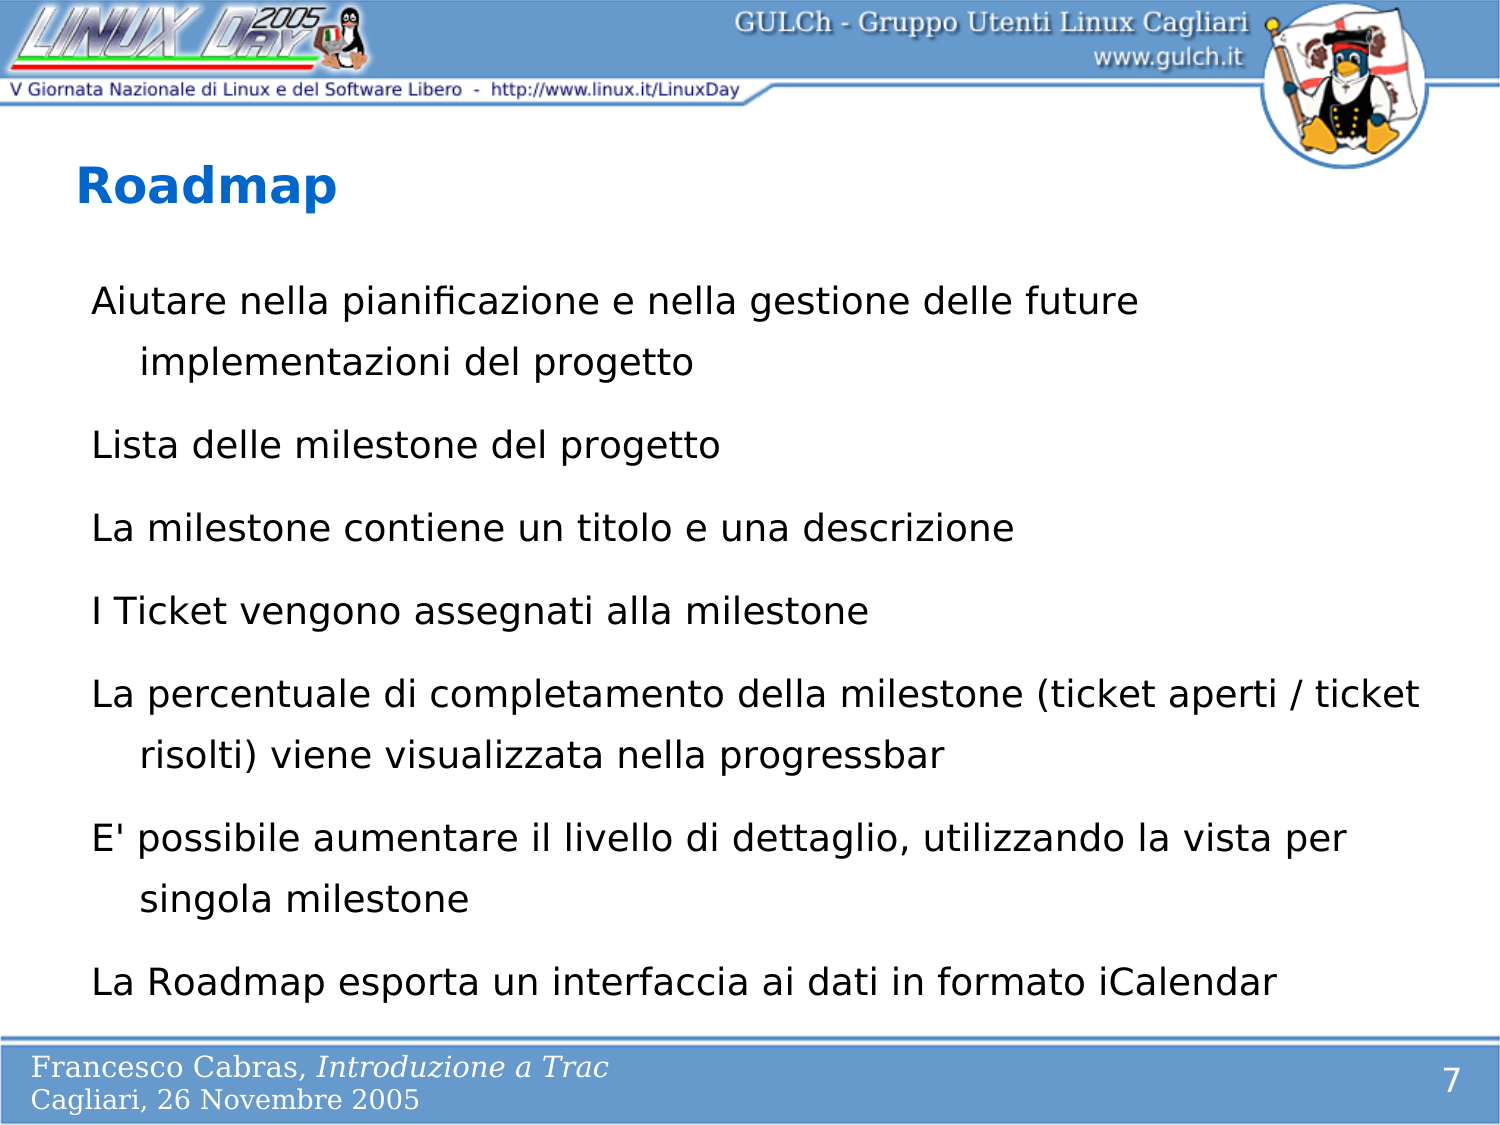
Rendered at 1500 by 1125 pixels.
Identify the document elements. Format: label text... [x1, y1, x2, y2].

list Aiutare nella pianificazione e nella gestione delle future implementazioni del progetto Lista delle milestone del progetto La milestone contiene un titolo e una descrizione I Ticket vengono assegnati alla milestone La percentuale di completamento della milestone (ticket aperti / ticket risolti) viene visualizzata nella progressbar E' possibile aumentare il livello di dettaglio, utilizzando la vista per singola milestone La Roadmap esporta un interfaccia ai dati in formato iCalendar [75, 262, 1426, 1088]
title Roadmap [75, 149, 1276, 226]
picture [0, 0, 1500, 1125]
